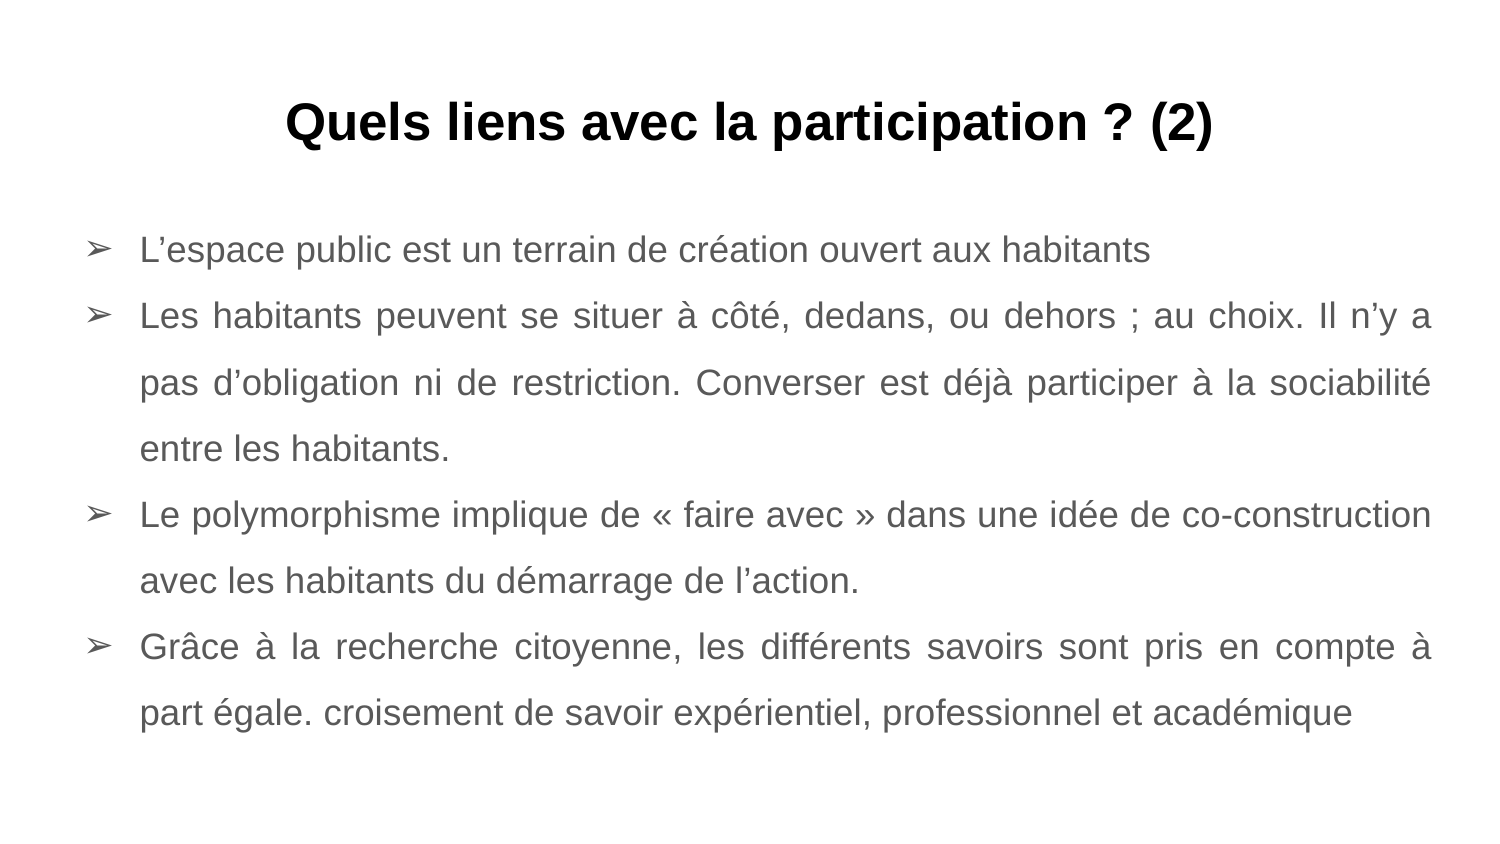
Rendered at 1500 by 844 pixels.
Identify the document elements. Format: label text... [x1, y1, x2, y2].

list L’espace public est un terrain de création ouvert aux habitants Les habitants peuvent se situer à côté, dedans, ou dehors ; au choix. Il n’y a pas d’obligation ni de restriction. Converser est déjà participer à la sociabilité entre les habitants. Le polymorphisme implique de « faire avec » dans une idée de co-construction avec les habitants du démarrage de l’action. Grâce à la recherche citoyenne, les différents savoirs sont pris en compte à part égale. croisement de savoir expérientiel, professionnel et académique [51, 189, 1449, 750]
title Quels liens avec la participation ? (2) [51, 72, 1449, 167]
